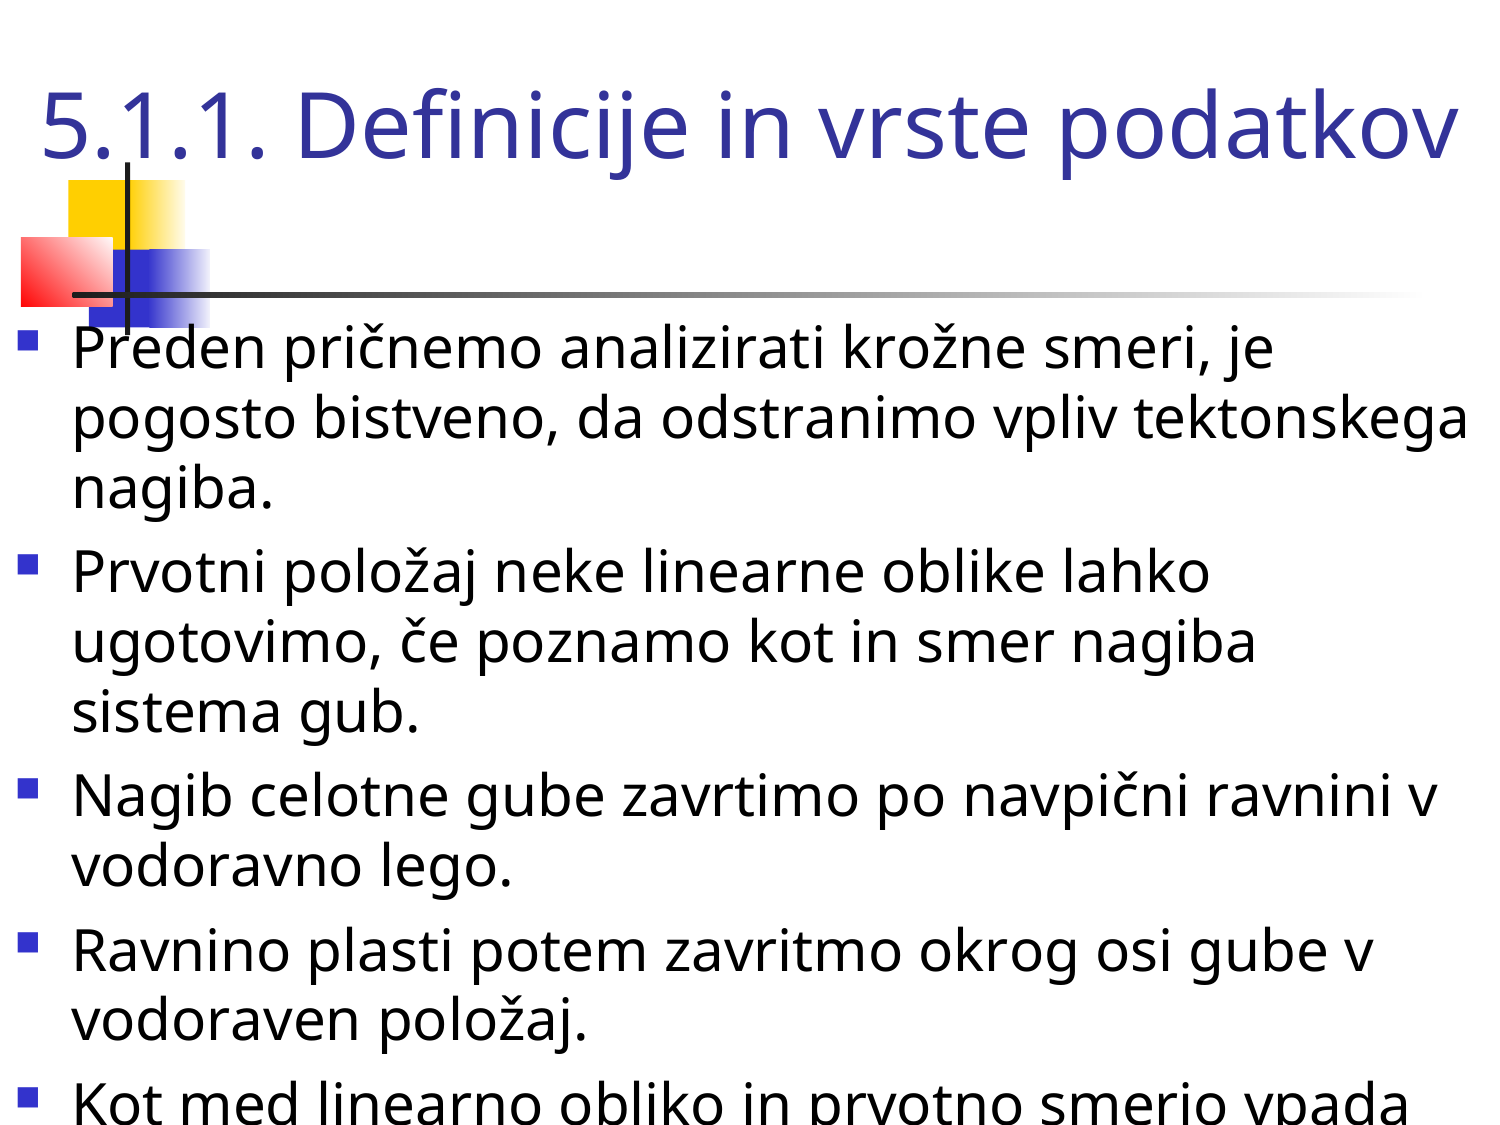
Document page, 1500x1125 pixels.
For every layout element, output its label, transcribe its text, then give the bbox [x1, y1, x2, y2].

title 5.1.1. Definicije in vrste podatkov [0, 35, 1500, 185]
list Preden pričnemo analizirati krožne smeri, je pogosto bistveno, da odstranimo vpliv tektonskega nagiba. Prvotni položaj neke linearne oblike lahko ugotovimo, če poznamo kot in smer nagiba sistema gub. Nagib celotne gube zavrtimo po navpični ravnini v vodoravno lego. Ravnino plasti potem zavritmo okrog osi gube v vodoraven položaj. Kot med linearno obliko in prvotno smerjo vpada se ohrani, nagib pa v narisu ohrani smer. [0, 302, 1500, 1125]
